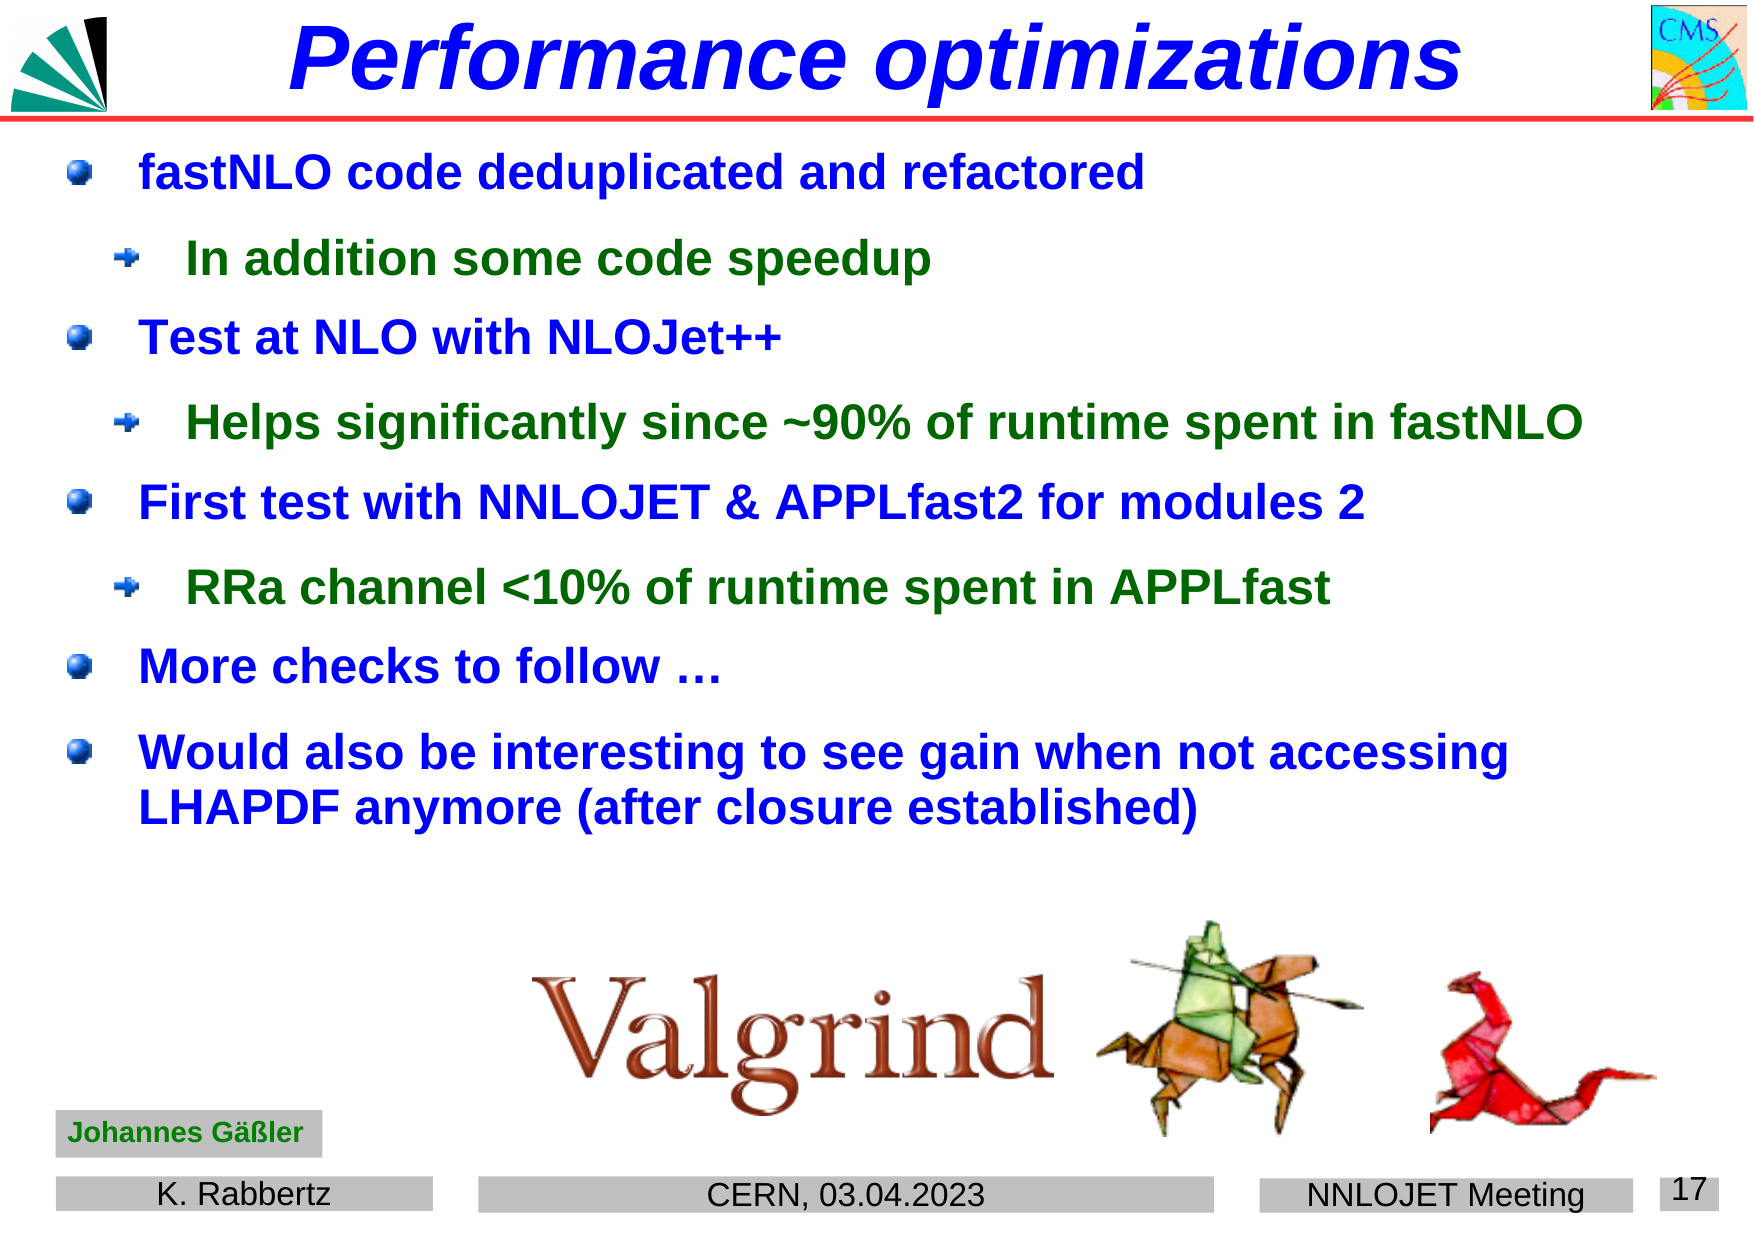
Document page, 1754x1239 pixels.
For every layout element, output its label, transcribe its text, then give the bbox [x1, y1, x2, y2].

picture [11, 17, 107, 113]
picture [1096, 920, 1364, 1137]
picture [532, 973, 1054, 1116]
text_box Johannes Gäßler [55, 1110, 323, 1158]
title Performance optimizations [124, 0, 1630, 116]
picture [1651, 5, 1747, 110]
picture [1430, 971, 1657, 1134]
list fastNLO code deduplicated and refactored In addition some code speedup Test at NLO with NLOJet++ Helps significantly since ~90% of runtime spent in fastNLO First test with NNLOJET & APPLfast2 for modules 2 RRa channel <10% of runtime spent in APPLfast More checks to follow … Would also be interesting to see gain when not accessing LHAPDF anymore (after closure established) [55, 144, 1705, 769]
